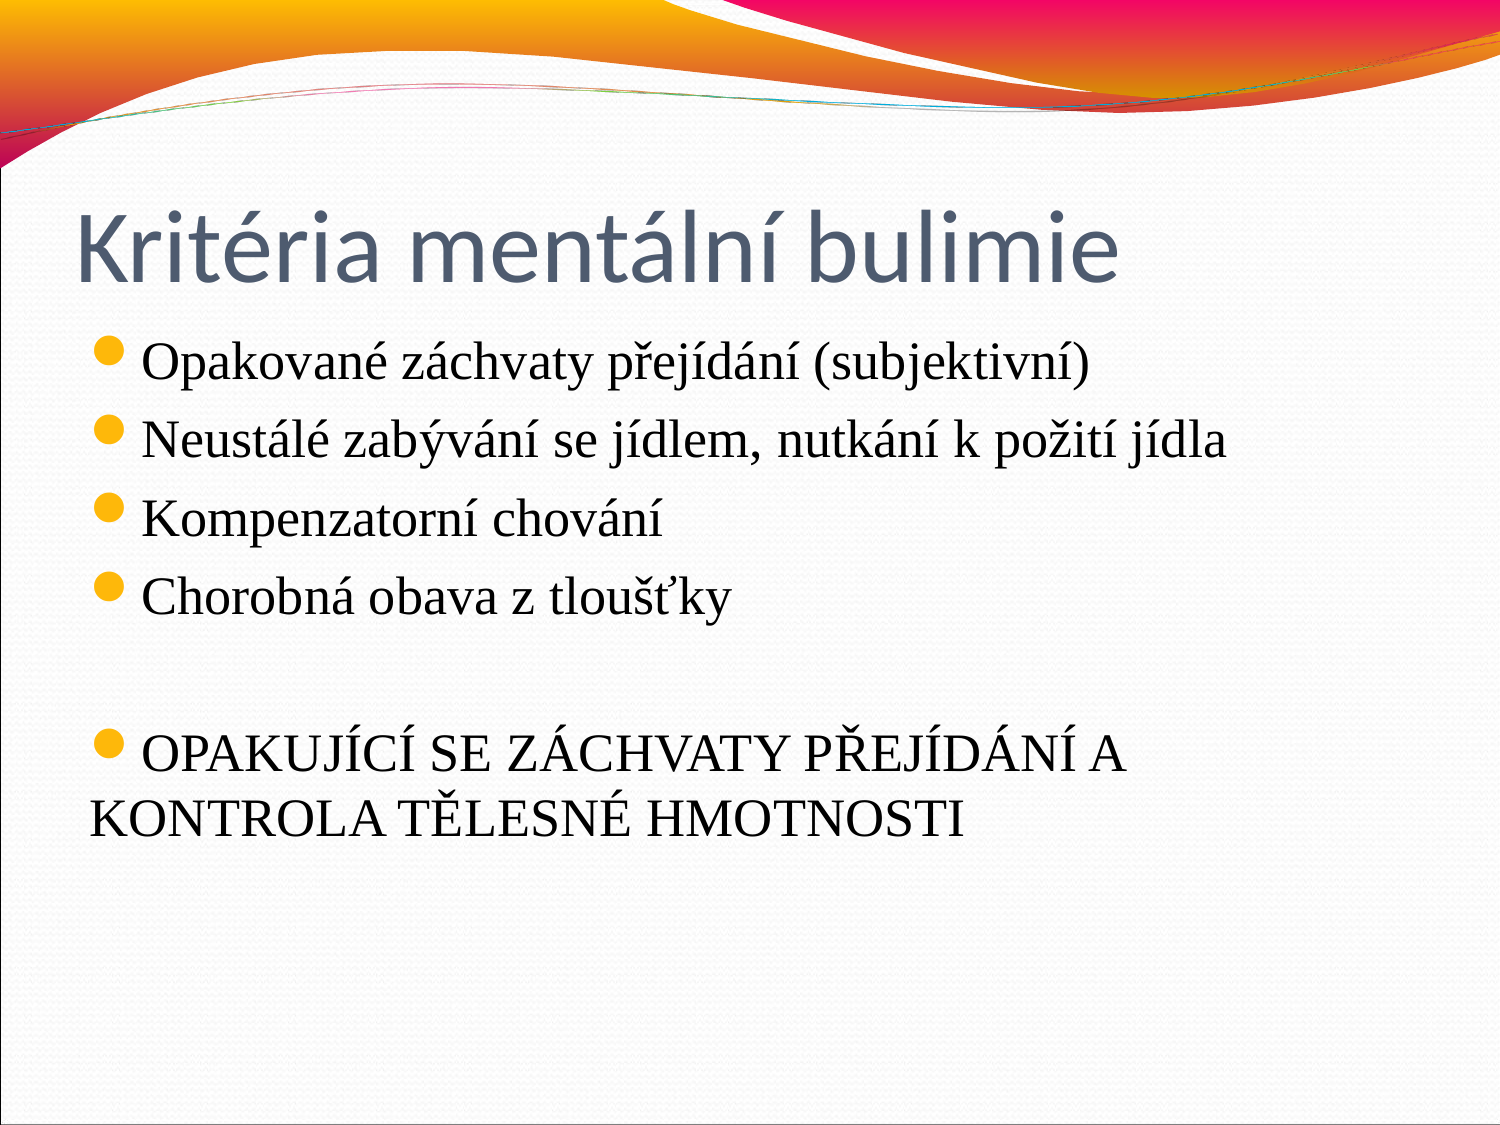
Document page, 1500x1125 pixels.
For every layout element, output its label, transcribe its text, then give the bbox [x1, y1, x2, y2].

text_box Opakované záchvaty přejídání (subjektivní) Neustálé zabývání se jídlem, nutkání k požití jídla Kompenzatorní chování Chorobná obava z tloušťky OPAKUJÍCÍ SE ZÁCHVATY PŘEJÍDÁNÍ A KONTROLA TĚLESNÉ HMOTNOSTI [75, 317, 1426, 1038]
text_box Kritéria mentální bulimie [75, 115, 1426, 304]
